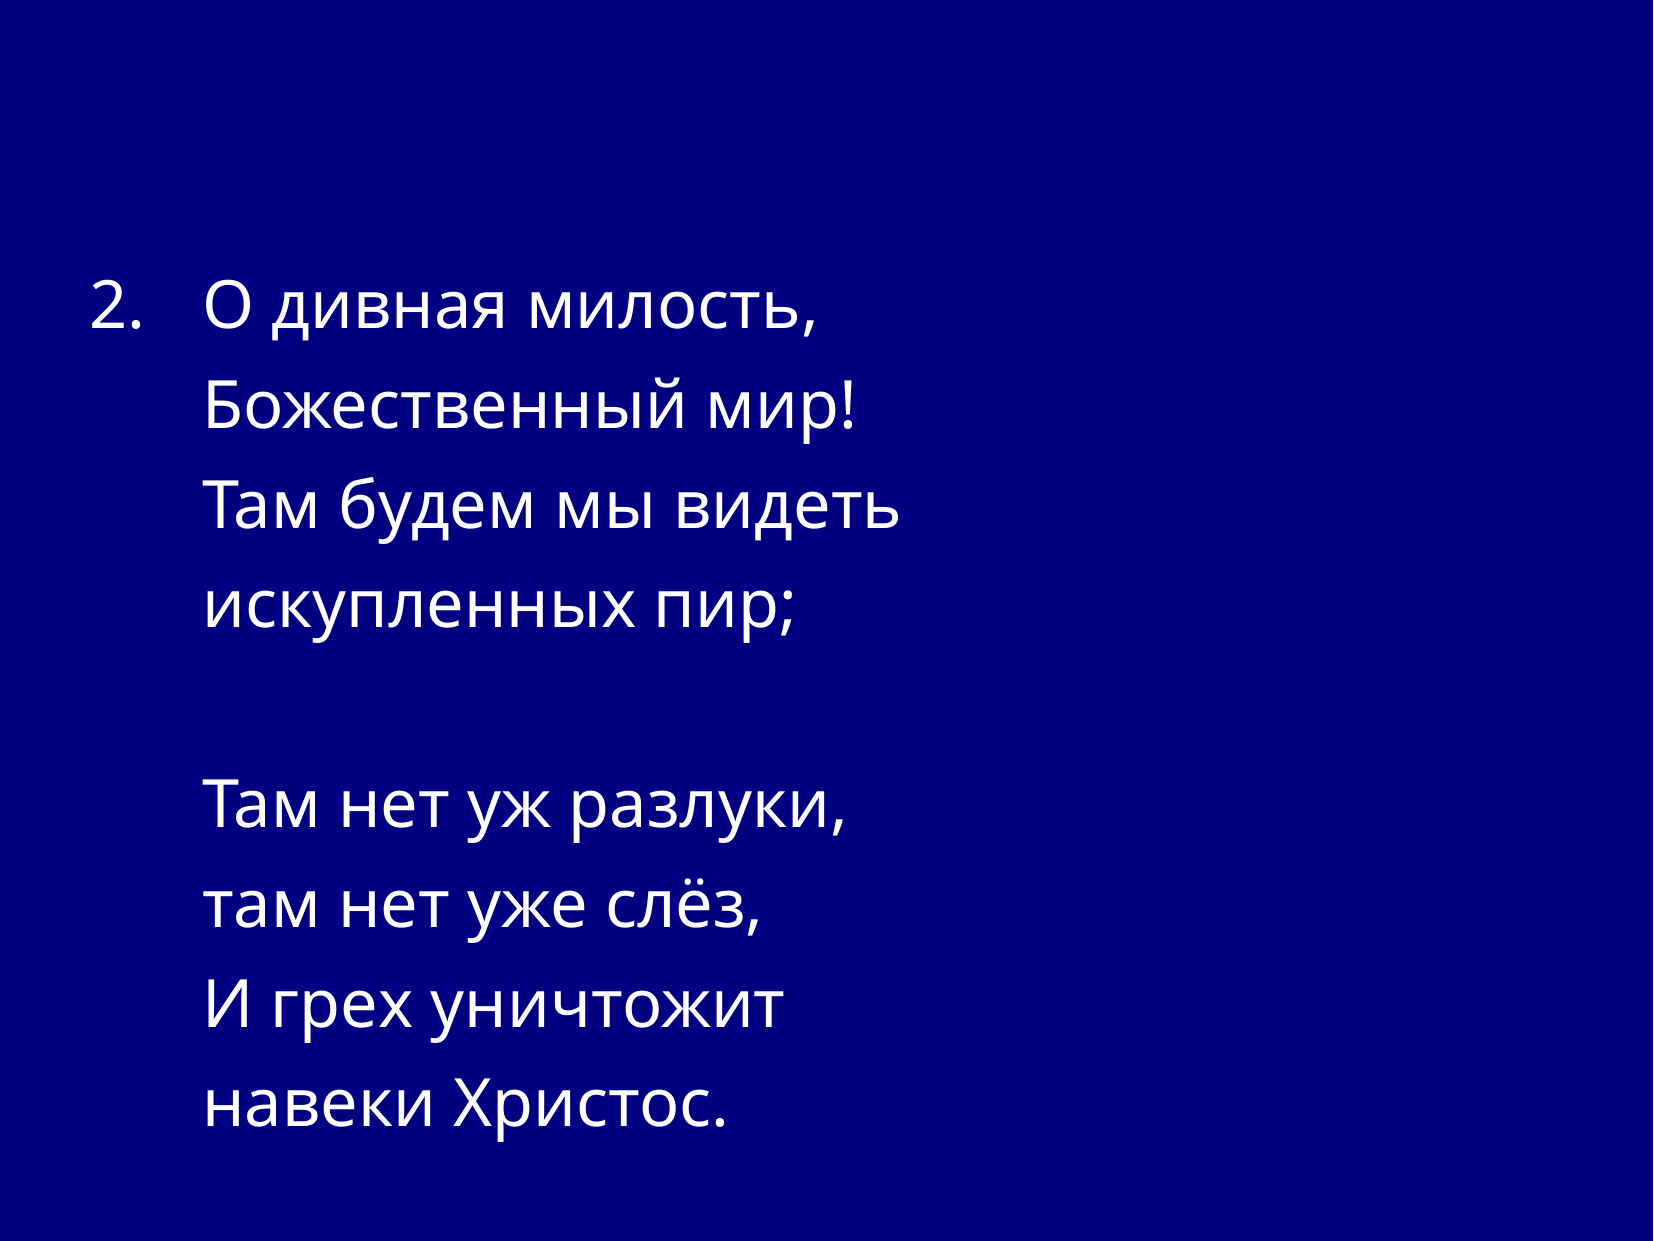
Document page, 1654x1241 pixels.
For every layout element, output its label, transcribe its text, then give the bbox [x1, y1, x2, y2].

text_box 2. О дивная милость, Божественный мир! Там будем мы видеть искупленных пир; Там нет уж разлуки, там нет уже слёз, И грех уничтожит навеки Христос. [75, 150, 1576, 1163]
